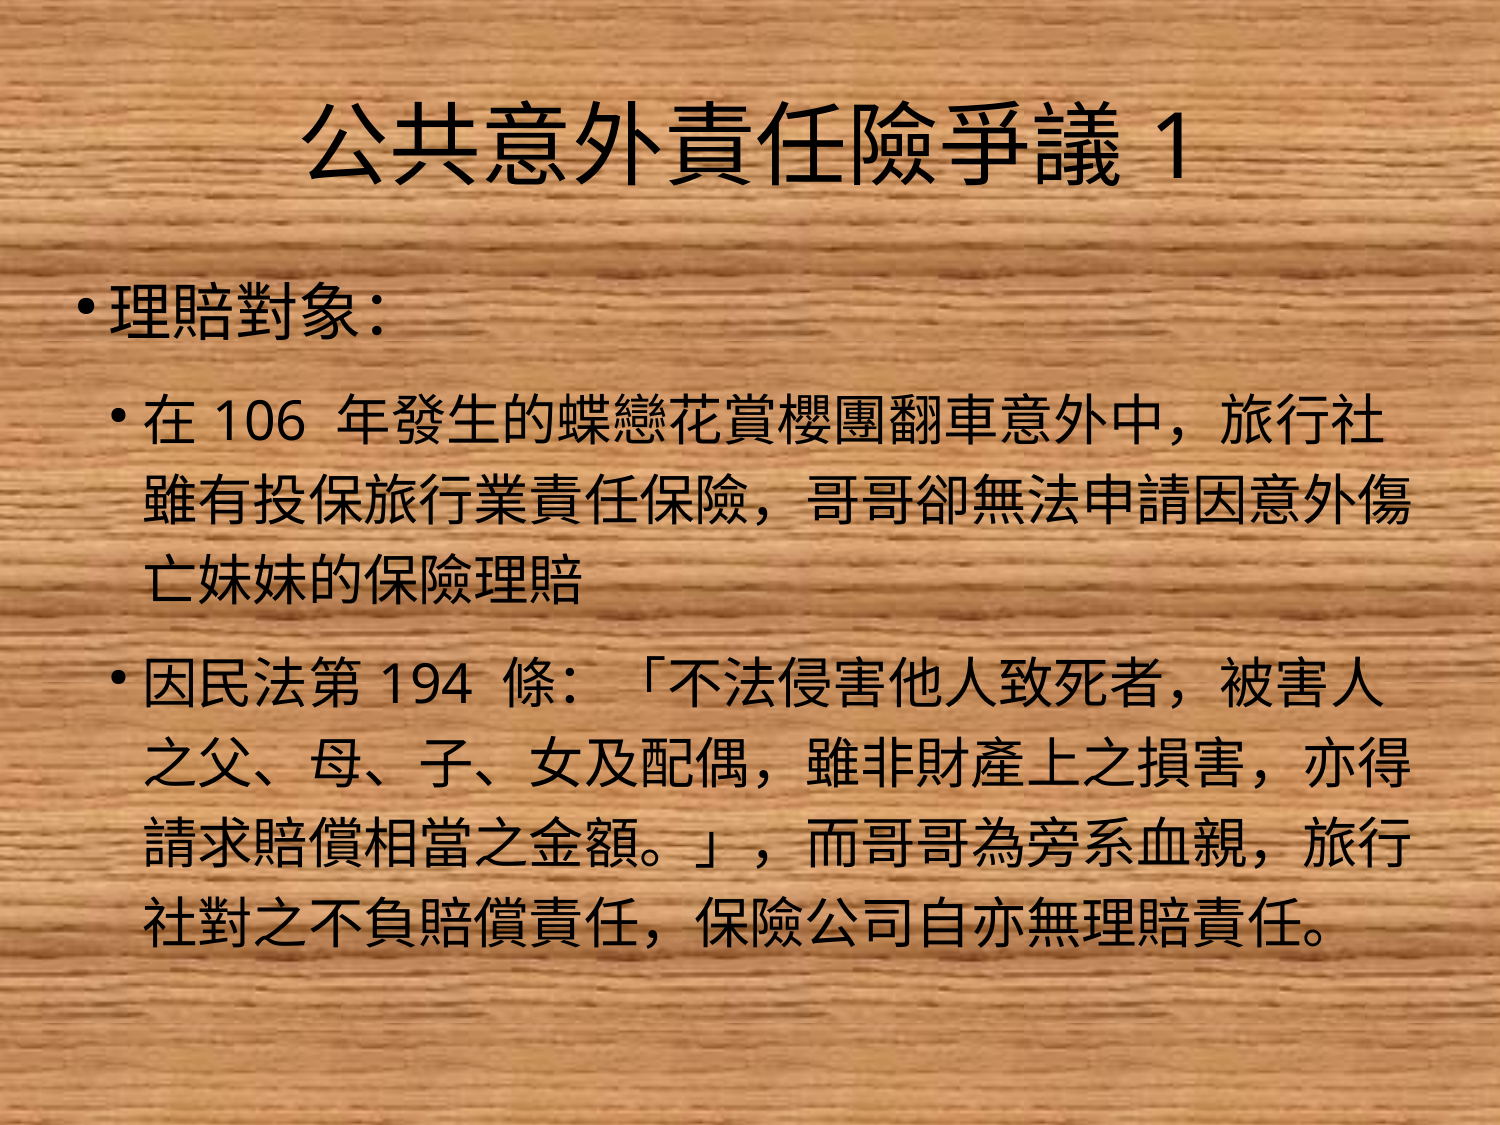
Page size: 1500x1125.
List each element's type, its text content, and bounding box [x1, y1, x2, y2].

title 公共意外責任險爭議1 [75, 45, 1425, 233]
picture [0, 0, 1500, 1125]
list 理賠對象： 在106 年發生的蝶戀花賞櫻團翻車意外中，旅行社雖有投保旅行業責任保險，哥哥卻無法申請因意外傷亡妹妹的保險理賠 因民法第194 條：「不法侵害他人致死者，被害人之父、母、子、女及配偶，雖非財產上之損害，亦得請求賠償相當之金額。」，而哥哥為旁系血親，旅行社對之不負賠償責任，保險公司自亦無理賠責任。 [75, 262, 1425, 1005]
